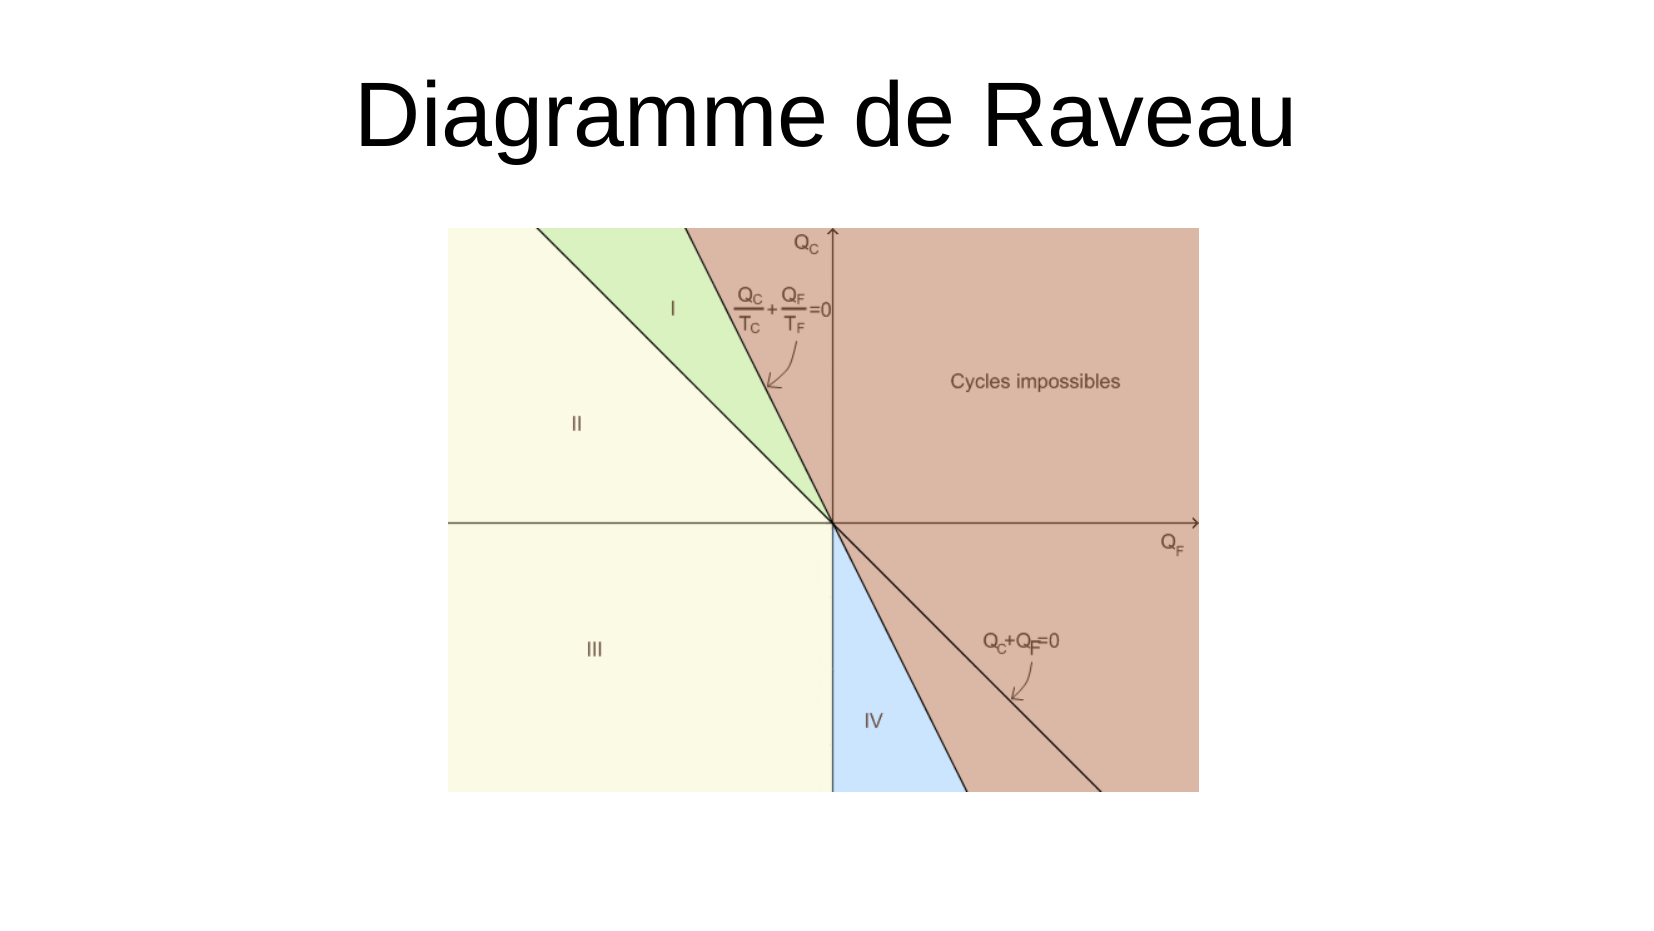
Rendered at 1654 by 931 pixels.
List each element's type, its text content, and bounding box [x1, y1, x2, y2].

picture [448, 228, 1199, 792]
title Diagramme de Raveau [82, 37, 1571, 193]
